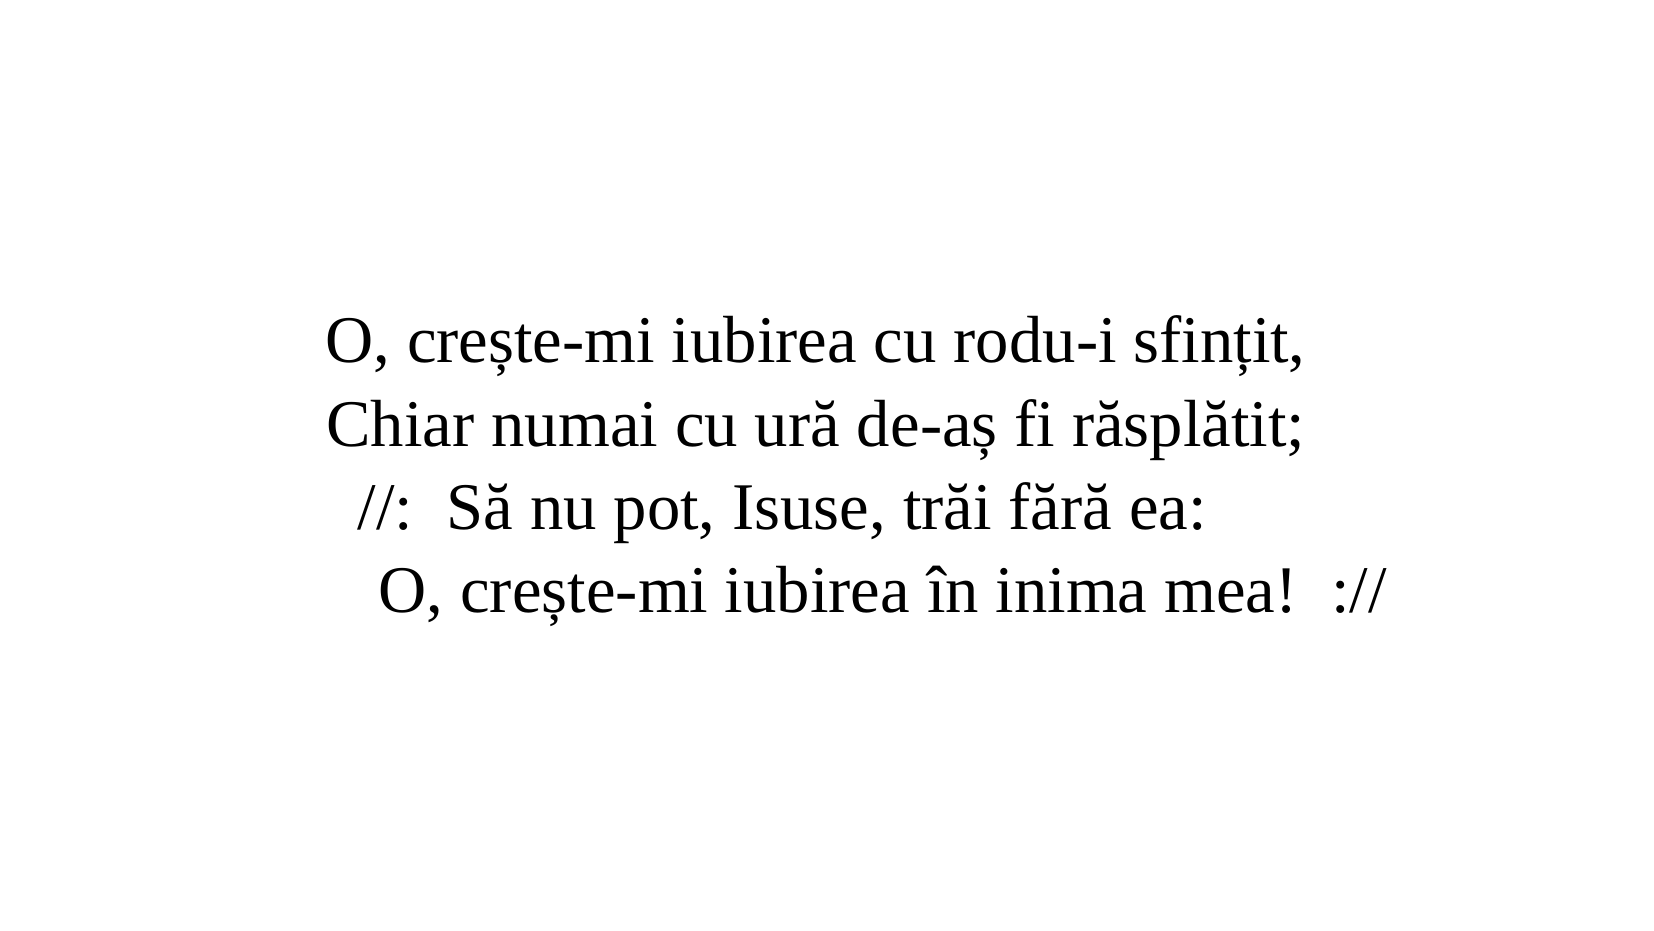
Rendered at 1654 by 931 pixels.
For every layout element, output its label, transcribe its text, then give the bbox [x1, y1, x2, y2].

subtitle O, crește-mi iubirea cu rodu-i sfințit, Chiar numai cu ură de-aș fi răsplătit; //: Să nu pot, Isuse, trăi fără ea: O, crește-mi iubirea în inima mea! :// [240, 150, 1393, 781]
